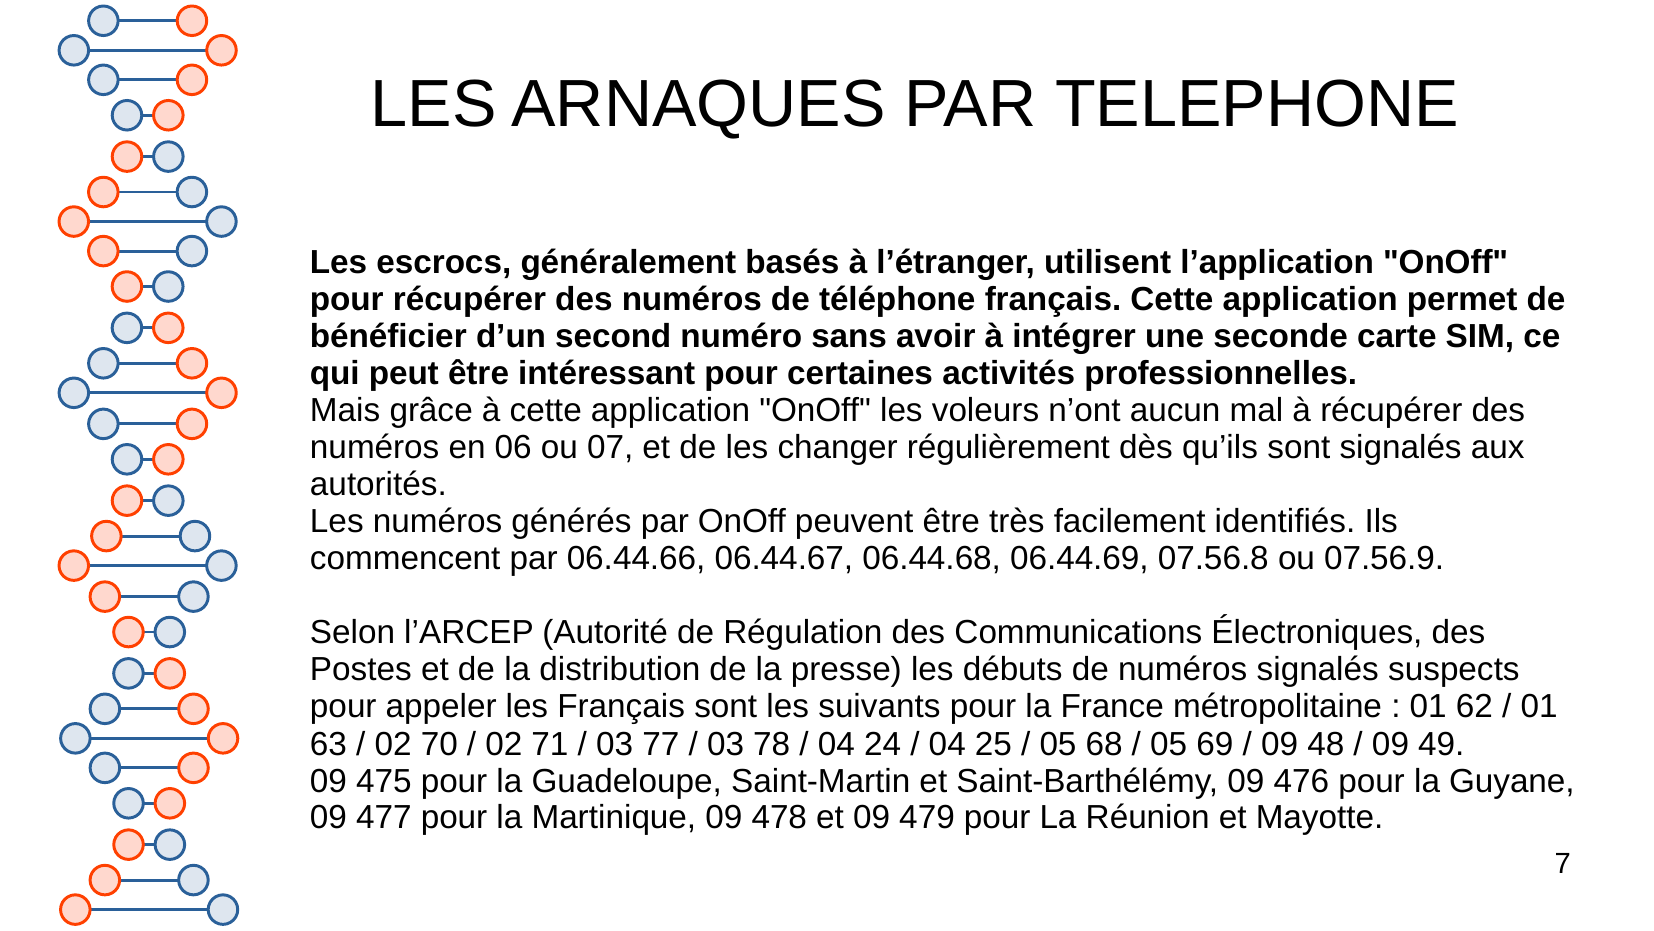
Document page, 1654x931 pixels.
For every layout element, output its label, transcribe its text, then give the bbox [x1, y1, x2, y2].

text_box LES ARNAQUES PAR TELEPHONE [265, 59, 1565, 237]
text_box Les escrocs, généralement basés à l’étranger, utilisent l’application "OnOff" pour récupérer des numéros de téléphone français. Cette application permet de bénéficier d’un second numéro sans avoir à intégrer une seconde carte SIM, ce qui peut être intéressant pour certaines activités professionnelles. Mais grâce à cette application "OnOff" les voleurs n’ont aucun mal à récupérer des numéros en 06 ou 07, et de les changer régulièrement dès qu’ils sont signalés aux autorités. Les numéros générés par OnOff peuvent être très facilement identifiés. Ils commencent par 06.44.66, 06.44.67, 06.44.68, 06.44.69, 07.56.8 ou 07.56.9. Selon l’ARCEP (Autorité de Régulation des Communications Électroniques, des Postes et de la distribution de la presse) les débuts de numéros signalés suspects pour appeler les Français sont les suivants pour la France métropolitaine : 01 62 / 01 63 / 02 70 / 02 71 / 03 77 / 03 78 / 04 24 / 04 25 / 05 68 / 05 69 / 09 48 / 09 49. 09 475 pour la Guadeloupe, Saint-Martin et Saint-Barthélémy, 09 476 pour la Guyane, 09 477 pour la Martinique, 09 478 et 09 479 pour La Réunion et Mayotte. [295, 236, 1595, 886]
